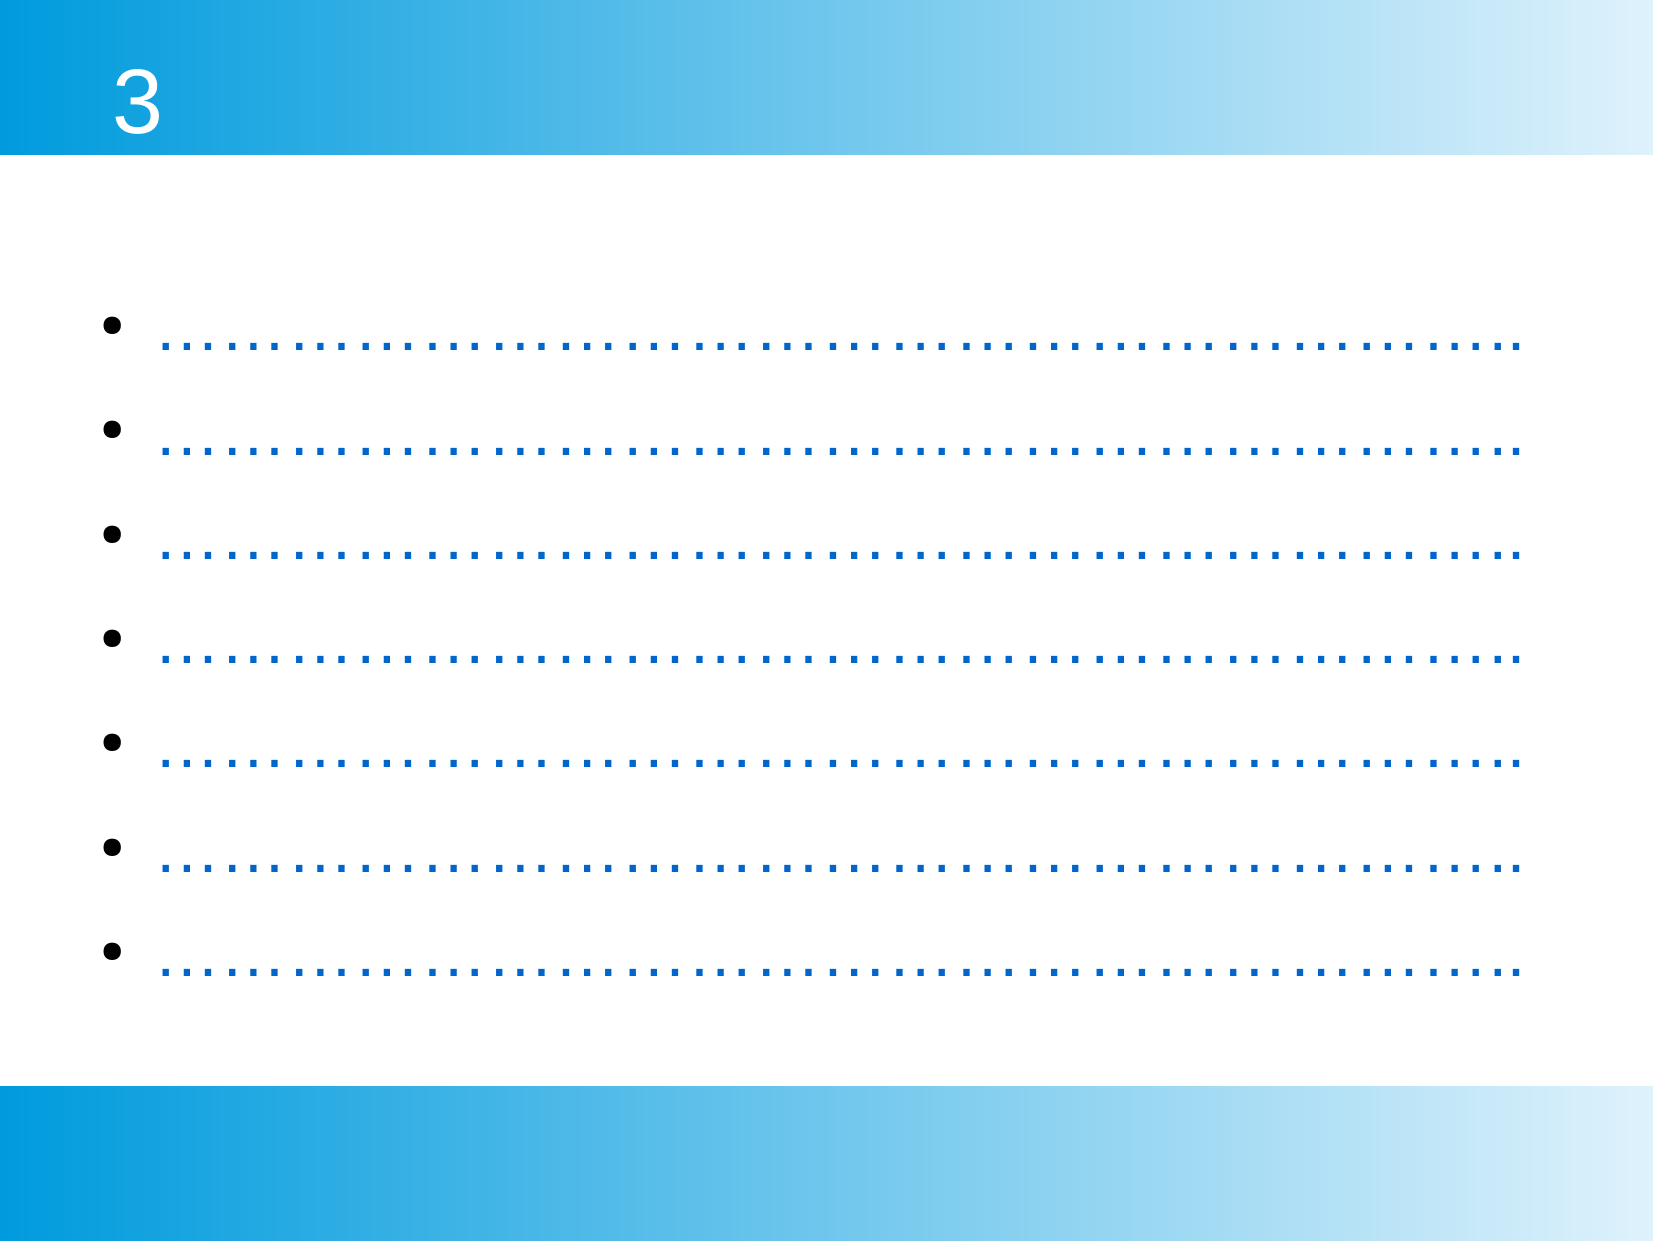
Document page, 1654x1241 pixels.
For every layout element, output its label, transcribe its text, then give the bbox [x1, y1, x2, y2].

title 3 [82, 49, 1571, 155]
list …………………………………………………….. …………………………………………………….. …………………………………………………….. …………………………………………………….. …………………………………………………….. …………………………………………………….. …………………………………………………….. [82, 290, 1571, 1010]
